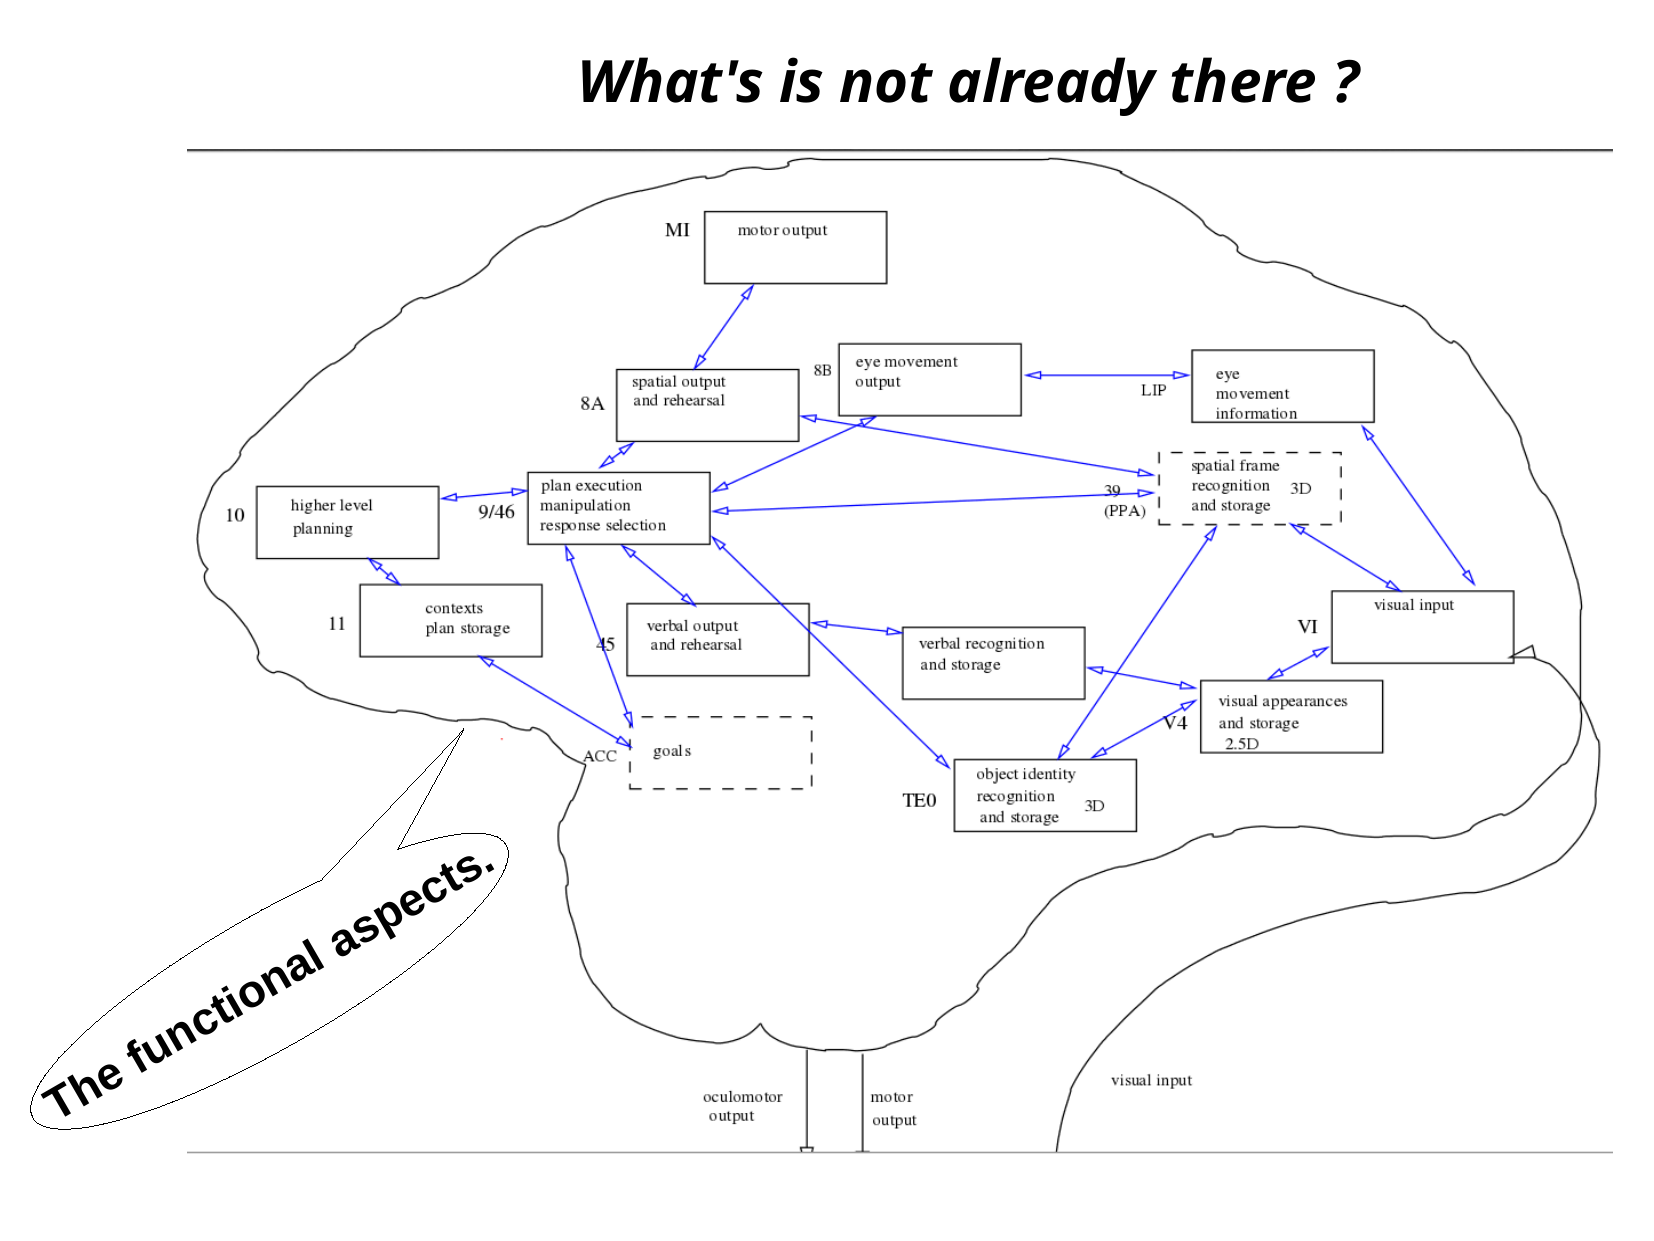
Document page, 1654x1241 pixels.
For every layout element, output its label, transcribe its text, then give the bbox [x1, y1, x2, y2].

picture [187, 149, 1613, 1154]
text_box The functional aspects. [30, 728, 509, 1130]
text_box What's is not already there ? [562, 32, 1613, 116]
